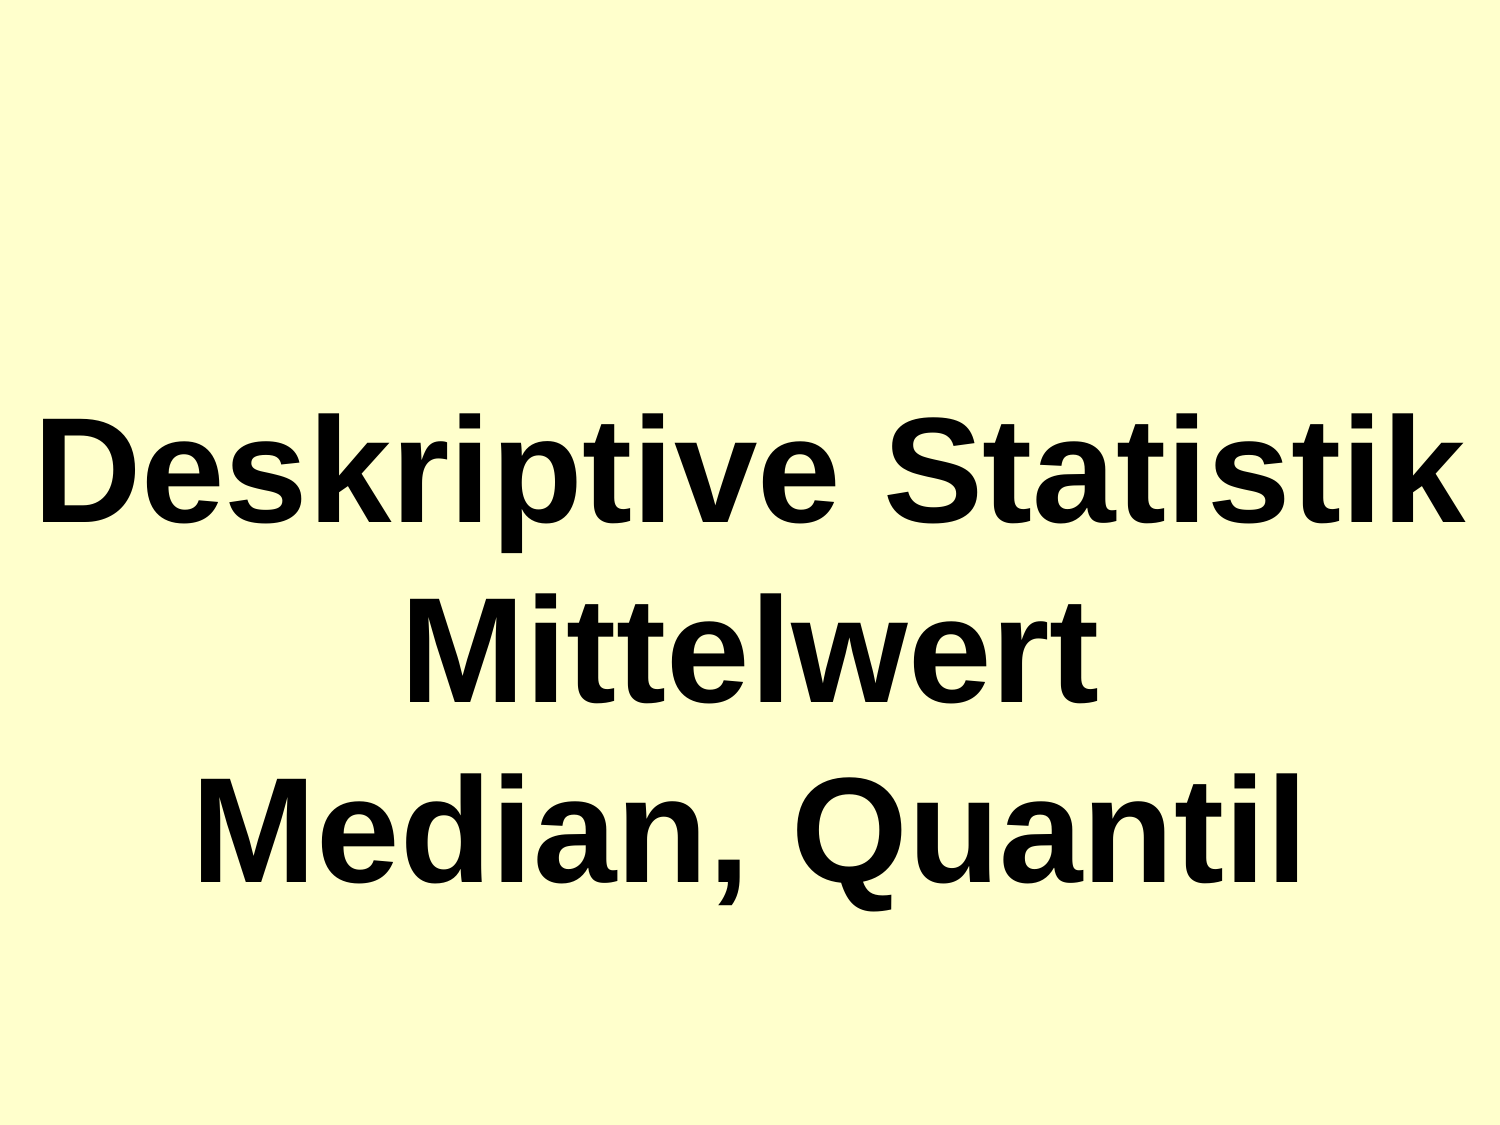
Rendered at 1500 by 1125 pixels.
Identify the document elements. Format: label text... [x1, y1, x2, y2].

text_box Deskriptive Statistik Mittelwert Median, Quantil [18, 364, 1484, 921]
